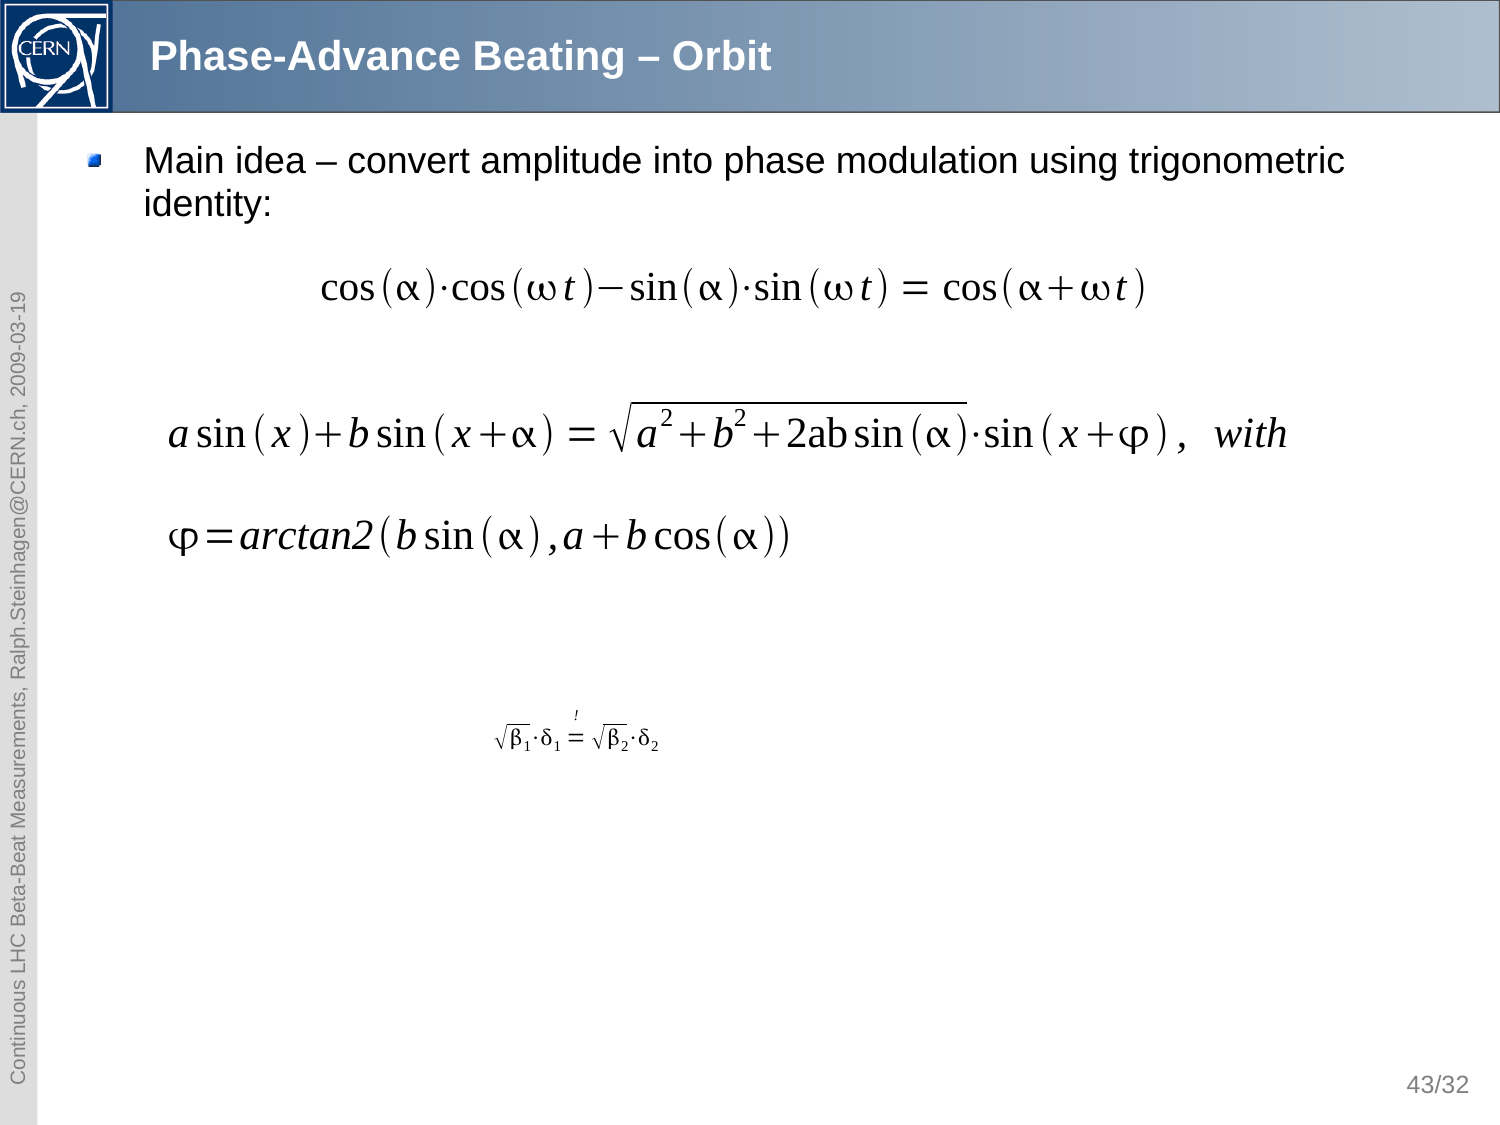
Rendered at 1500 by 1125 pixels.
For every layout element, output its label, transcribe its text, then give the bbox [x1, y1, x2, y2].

list Main idea – convert amplitude into phase modulation using trigonometric identity: [87, 137, 1438, 1016]
chart [156, 400, 1300, 562]
chart [487, 706, 665, 755]
picture [0, 0, 113, 113]
chart [310, 262, 1156, 311]
title Phase-Advance Beating – Orbit [150, 7, 1201, 106]
